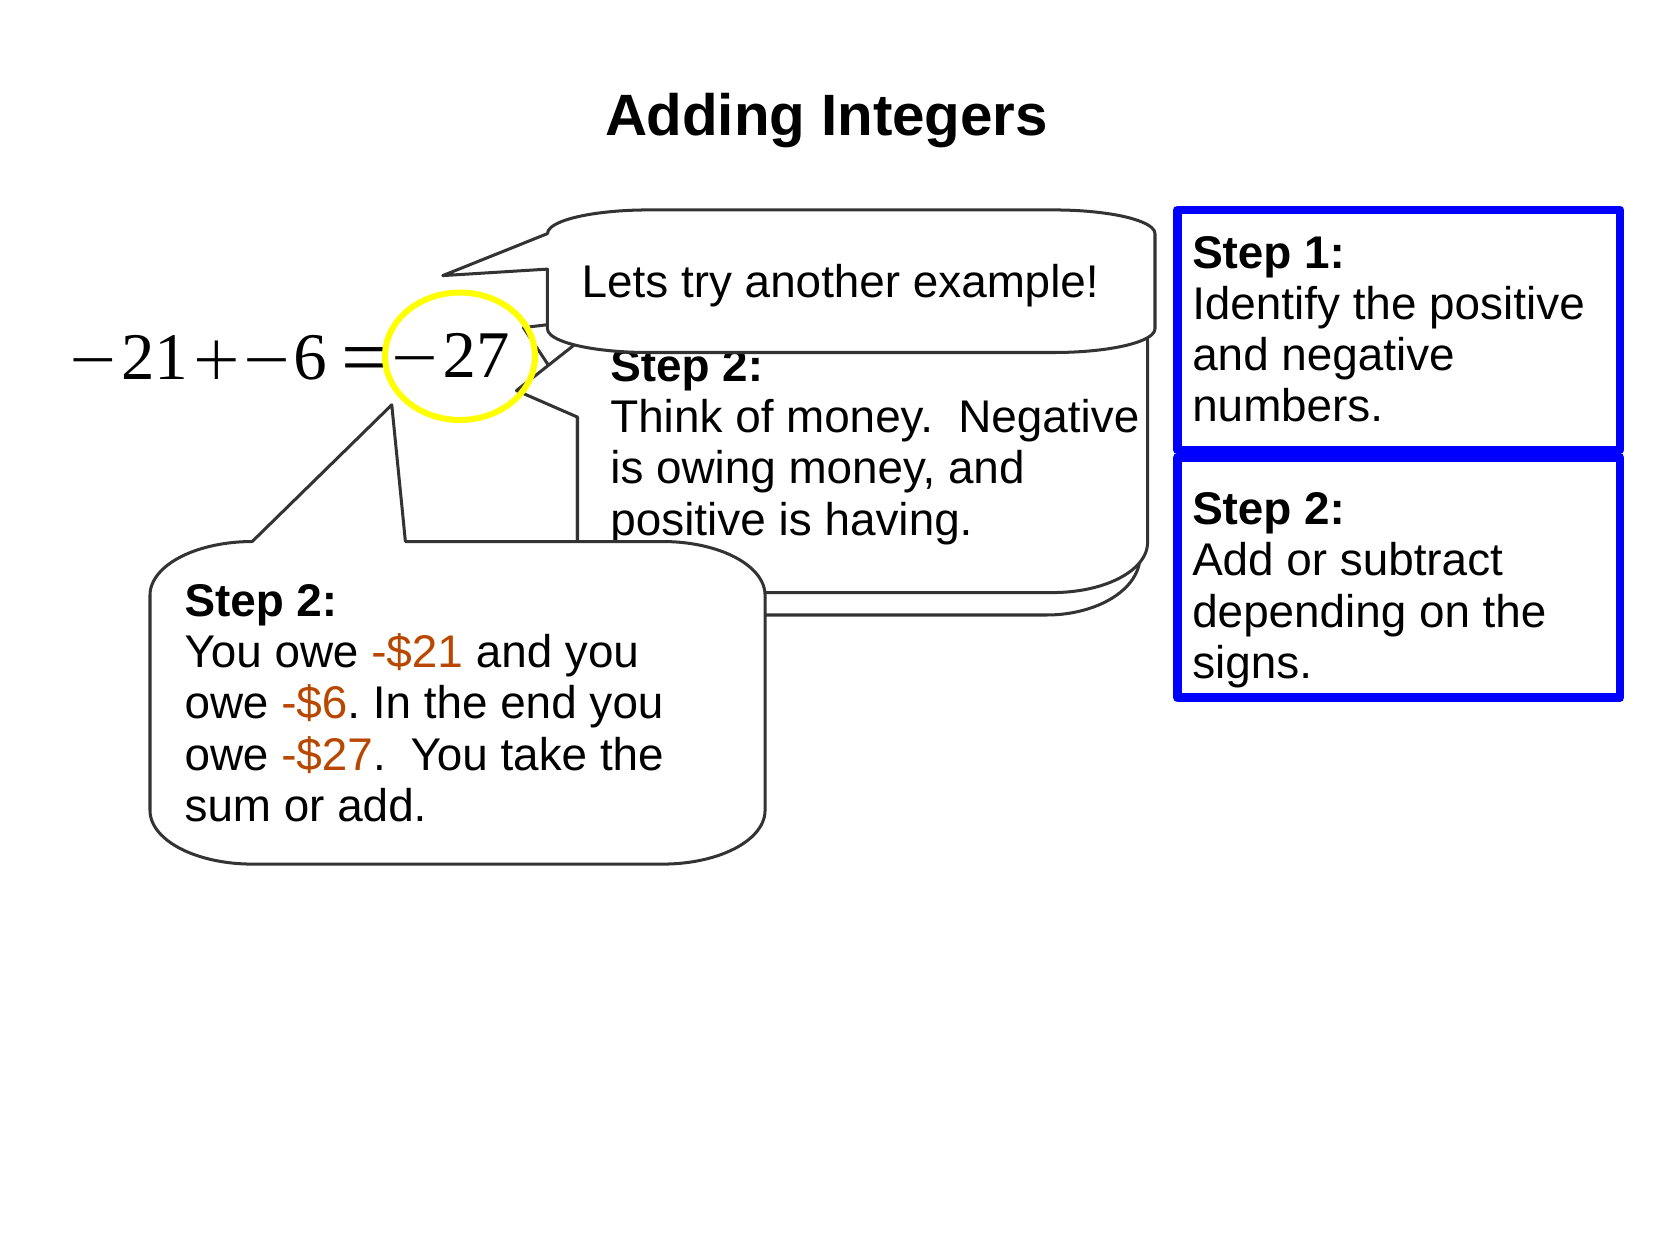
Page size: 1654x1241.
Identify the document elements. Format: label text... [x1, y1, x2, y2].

text_box Lets try another example! [442, 209, 1156, 353]
text_box Step 1: Identify the positive and negative numbers. Step 2: Add or subtract depending on the signs. [1177, 219, 1636, 738]
text_box Step 2: You owe -$21 and you owe -$6. In the end you owe -$27. You take the sum or add. [150, 404, 766, 865]
chart [389, 318, 516, 393]
text_box Step 1: Identify the positive and negative numbers. Step 2: Add or subtract depending on the signs. [1182, 462, 1616, 693]
text_box Adding Integers [433, 75, 1220, 157]
text_box Step 2: Think of money. Negative is owing money, and positive is having. [525, 339, 1148, 593]
text_box Step 1: Identify the positive and negative numbers. 21 is negative and 6 is negative. [765, 564, 1140, 616]
text_box Step 1: Identify the positive and negative numbers. Step 2: Add or subtract depending on the signs. [1182, 219, 1616, 446]
chart [60, 318, 395, 395]
